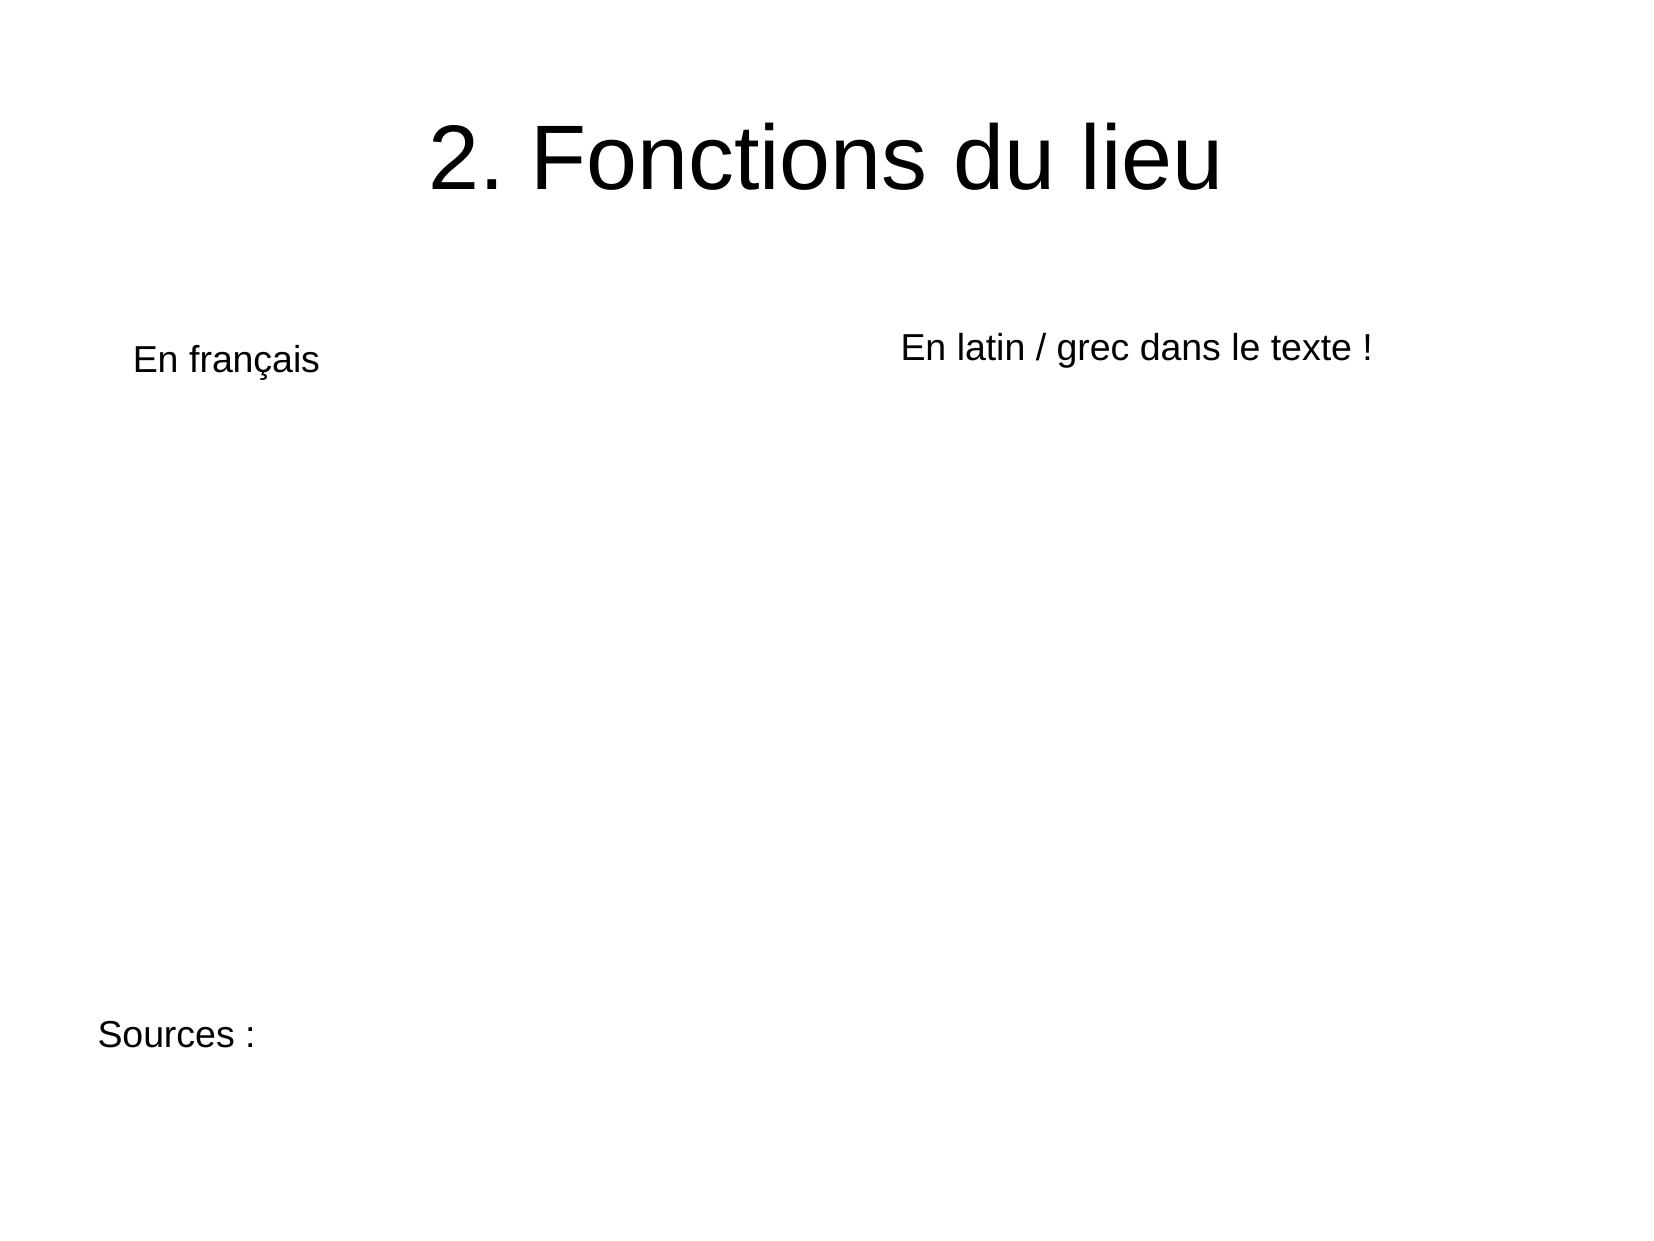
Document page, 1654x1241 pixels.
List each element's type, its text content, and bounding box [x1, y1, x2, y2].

text_box En français [118, 330, 804, 724]
title 2. Fonctions du lieu [82, 49, 1571, 257]
text_box Sources : [82, 1006, 1099, 1063]
text_box En latin / grec dans le texte ! [885, 318, 1583, 376]
